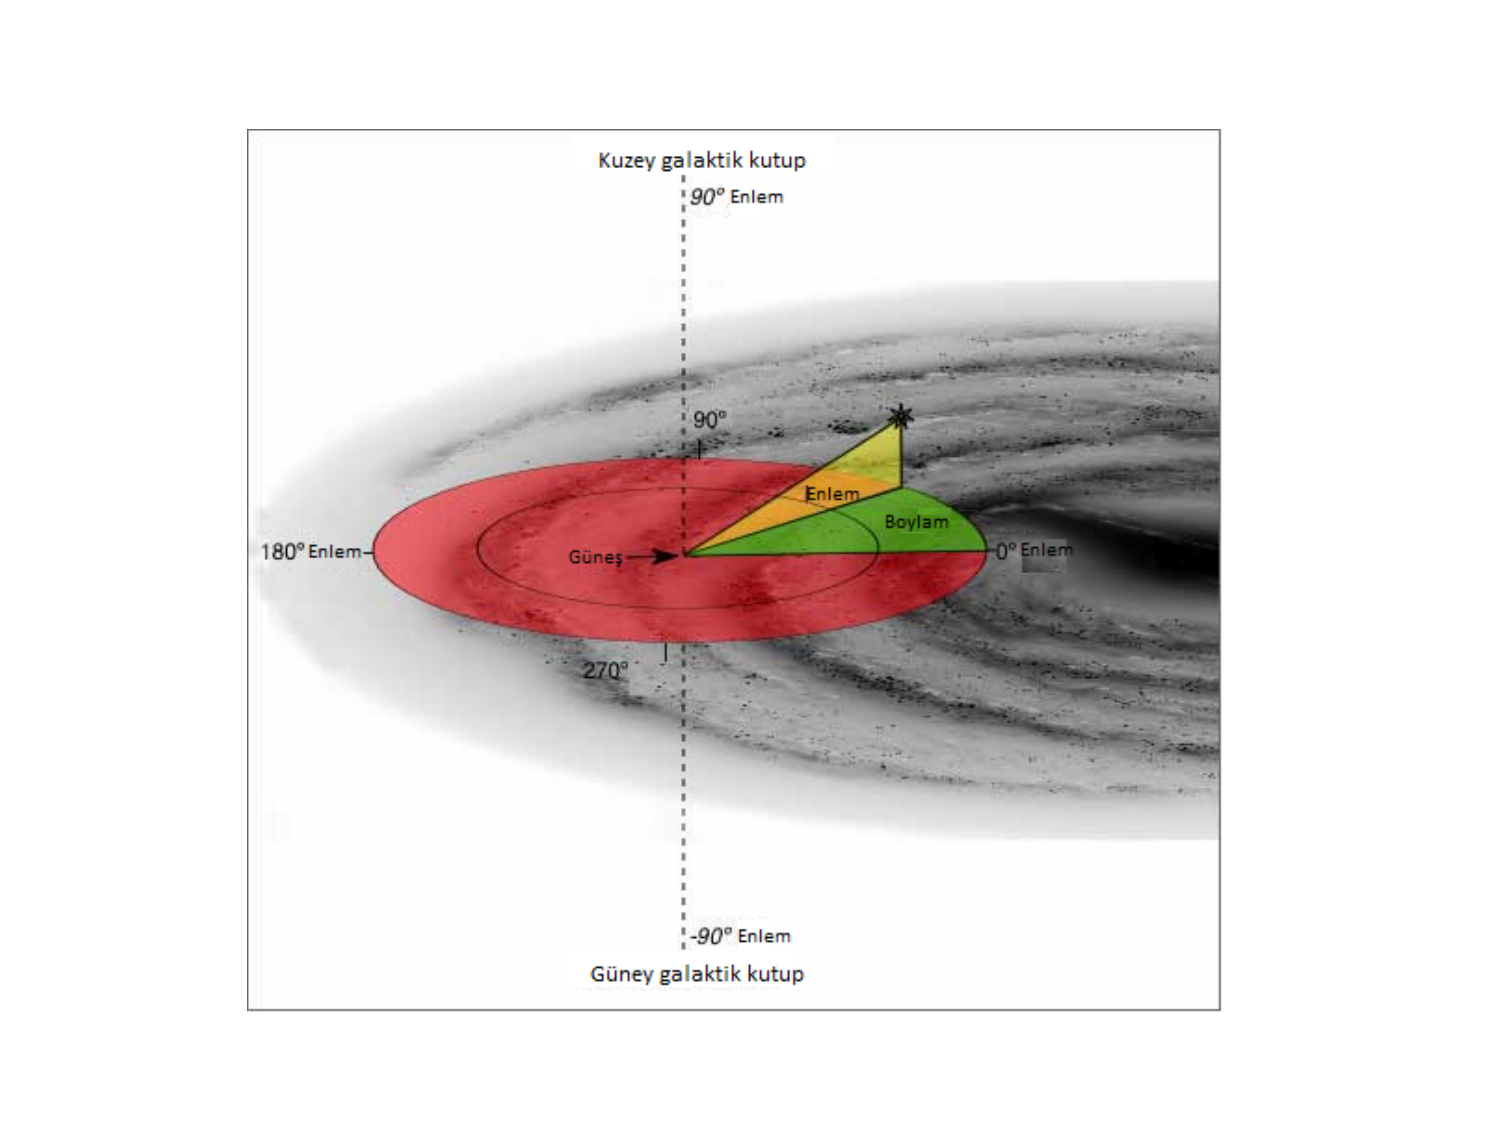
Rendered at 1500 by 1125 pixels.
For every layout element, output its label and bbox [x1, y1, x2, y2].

picture [247, 129, 1225, 1017]
